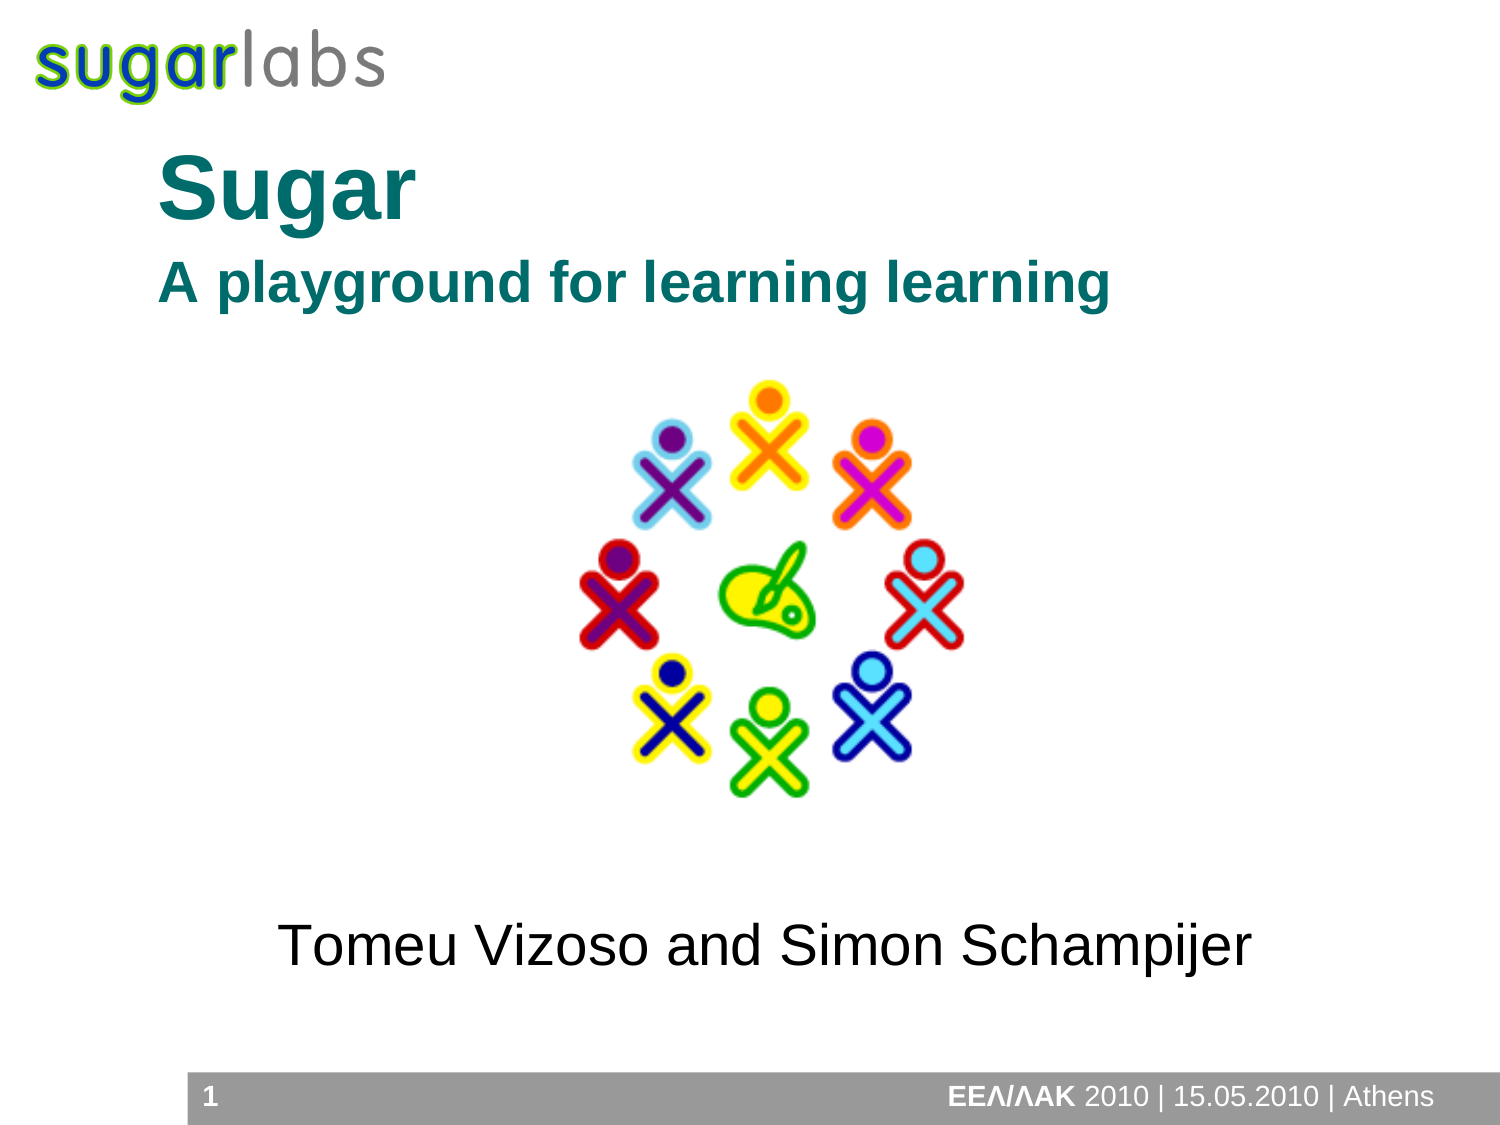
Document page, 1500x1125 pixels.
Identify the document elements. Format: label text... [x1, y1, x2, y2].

picture [35, 29, 384, 105]
subtitle Tomeu Vizoso and Simon Schampijer [187, 817, 1425, 1125]
picture [526, 341, 1027, 842]
title Sugar A playground for learning learning [157, 80, 1433, 354]
